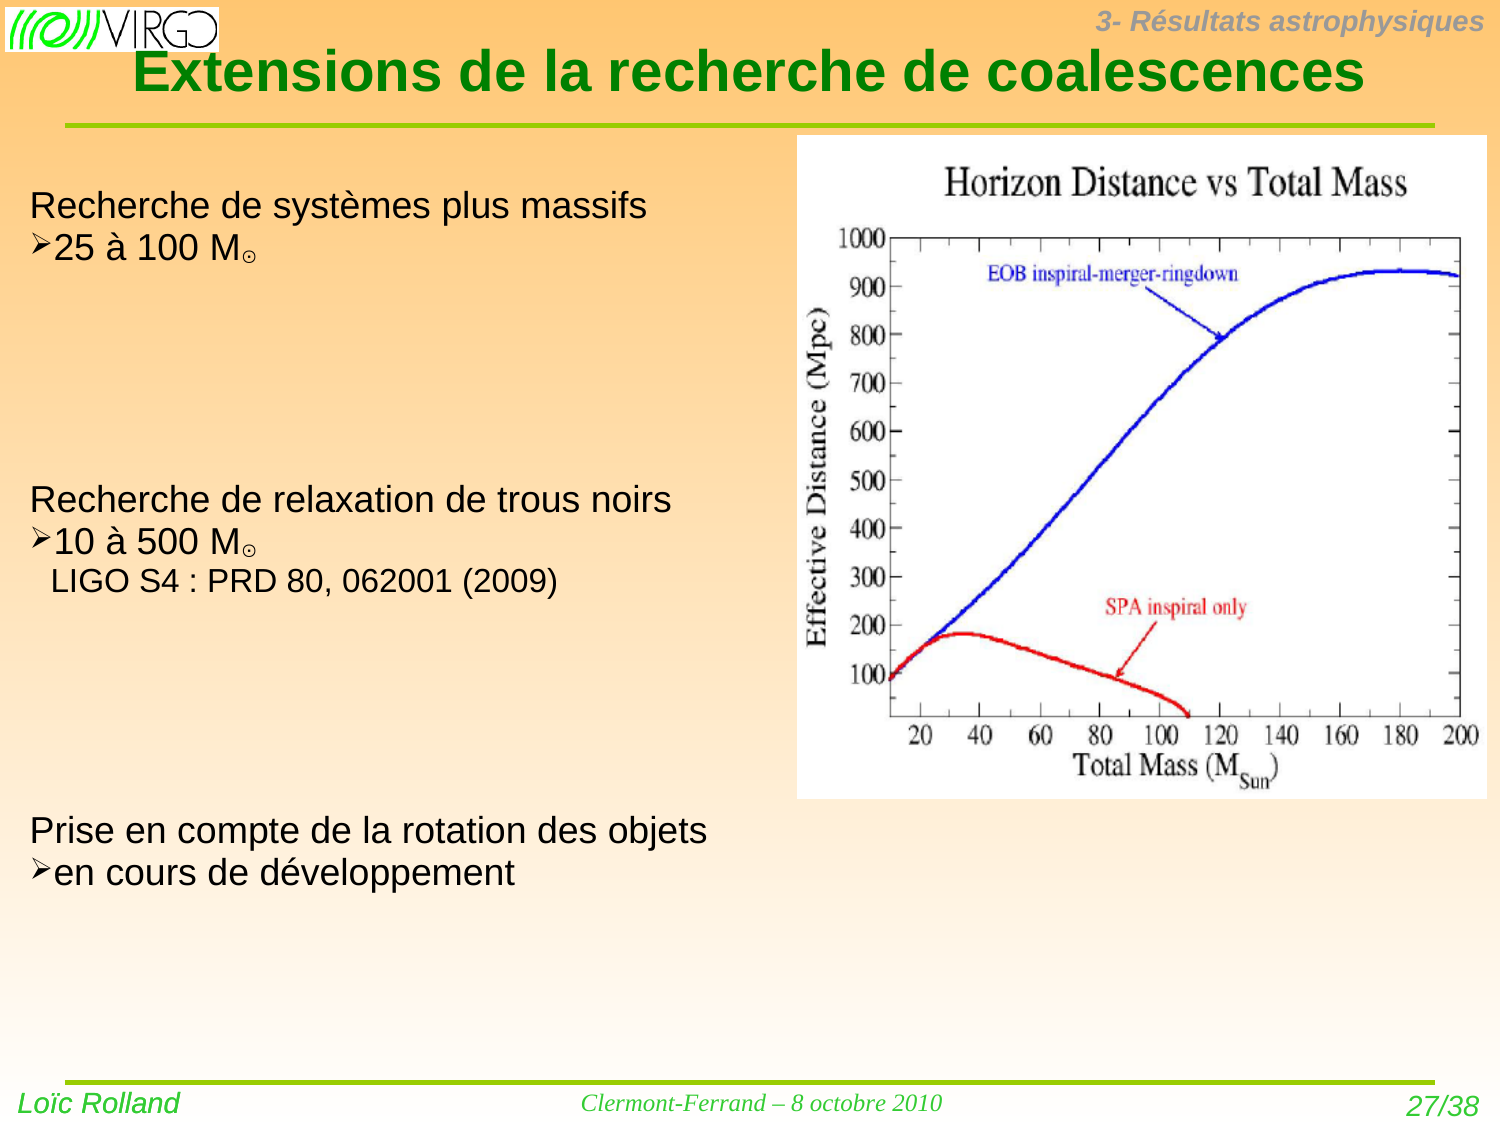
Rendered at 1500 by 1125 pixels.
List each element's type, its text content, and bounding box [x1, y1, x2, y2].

title Extensions de la recherche de coalescences [75, 14, 1426, 128]
text_box Recherche de systèmes plus massifs 25 à 100 M⊙ Recherche de relaxation de trous noirs 10 à 500 M⊙ LIGO S4 : PRD 80, 062001 (2009) Prise en compte de la rotation des objets en cours de développement [14, 177, 847, 926]
picture [5, 7, 219, 52]
text_box 3- Résultats astrophysiques [1048, 0, 1500, 46]
picture [797, 135, 1487, 799]
